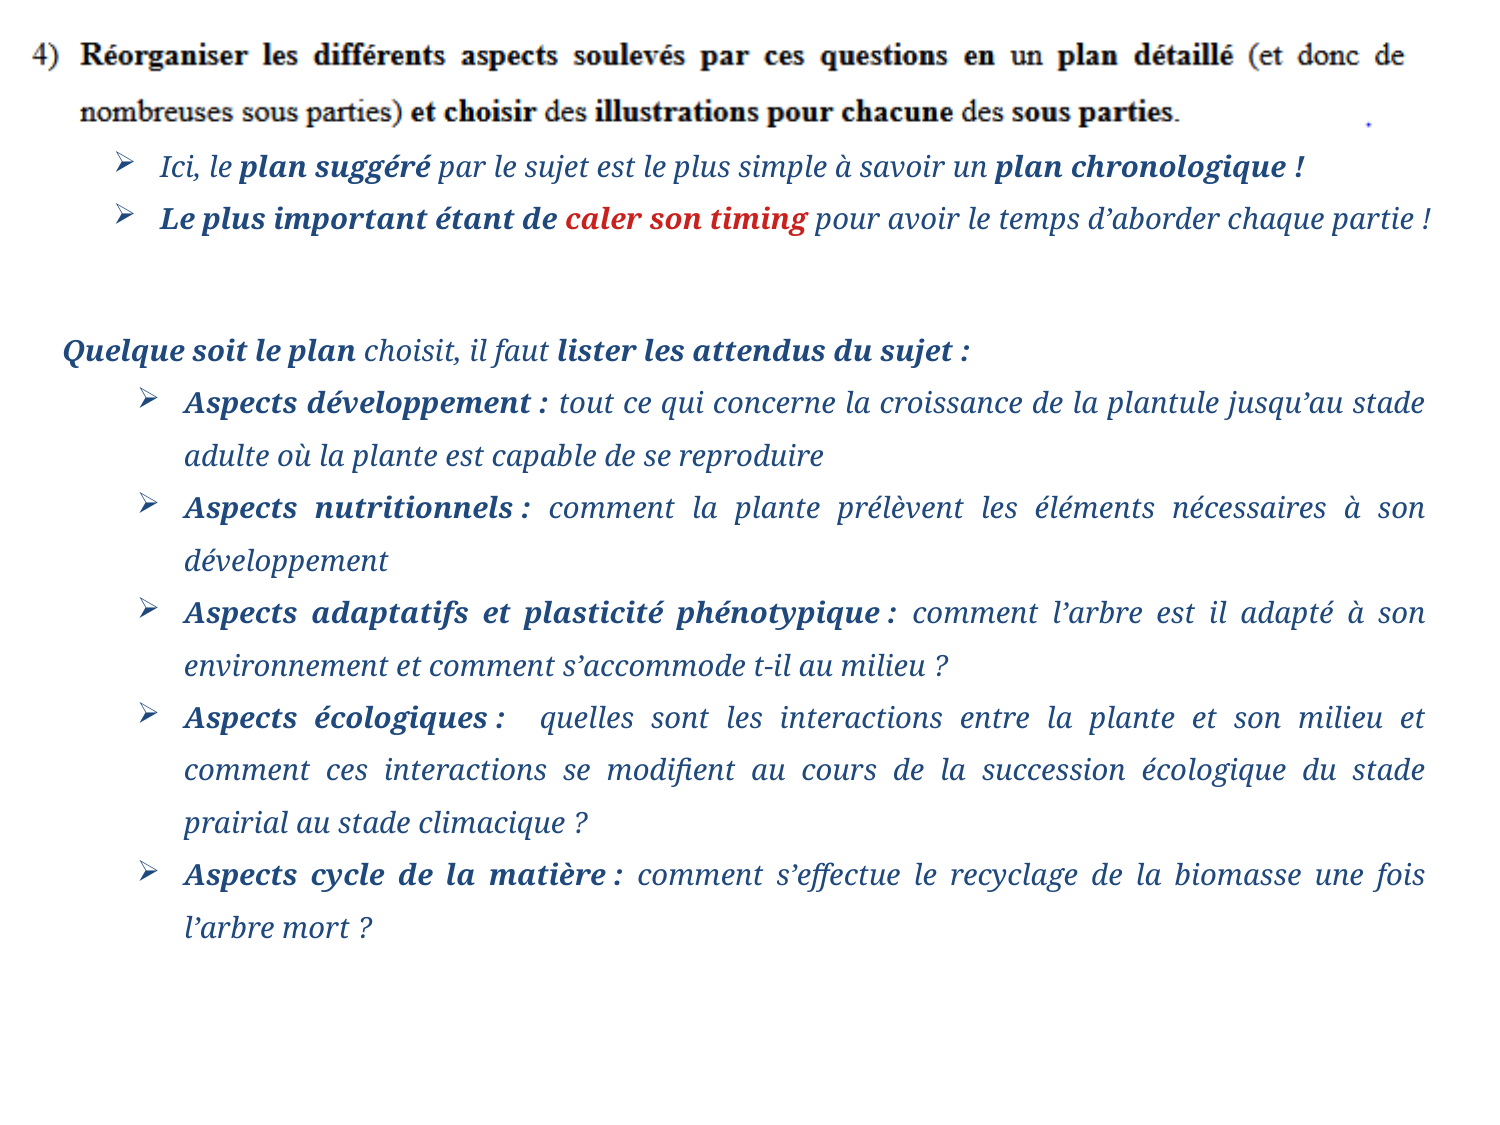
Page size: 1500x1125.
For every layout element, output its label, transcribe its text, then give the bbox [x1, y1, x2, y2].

text_box Quelque soit le plan choisit, il faut lister les attendus du sujet : Aspects développement : tout ce qui concerne la croissance de la plantule jusqu’au stade adulte où la plante est capable de se reproduire Aspects nutritionnels : comment la plante prélèvent les éléments nécessaires à son développement Aspects adaptatifs et plasticité phénotypique : comment l’arbre est il adapté à son environnement et comment s’accommode t-il au milieu ? Aspects écologiques : quelles sont les interactions entre la plante et son milieu et comment ces interactions se modifient au cours de la succession écologique du stade prairial au stade climacique ? Aspects cycle de la matière : comment s’effectue le recyclage de la biomasse une fois l’arbre mort ? [47, 307, 1441, 1004]
text_box Ici, le plan suggéré par le sujet est le plus simple à savoir un plan chronologique ! Le plus important étant de caler son timing pour avoir le temps d’aborder chaque partie ! [23, 88, 1465, 243]
picture [11, 23, 1422, 142]
